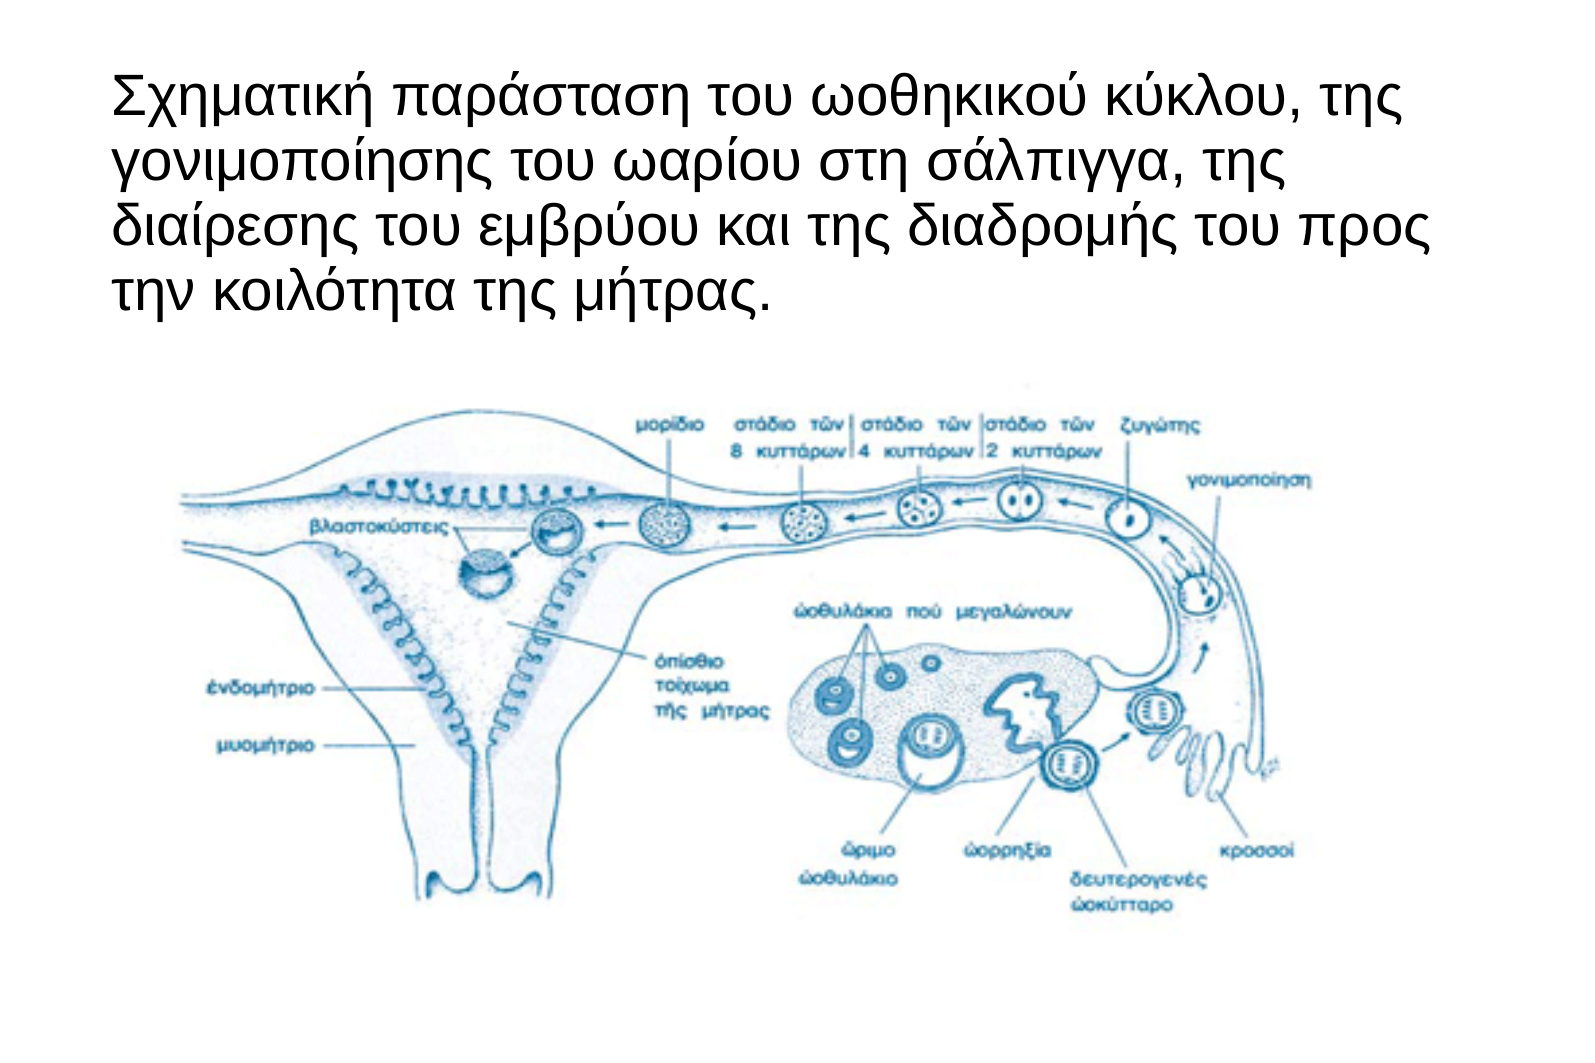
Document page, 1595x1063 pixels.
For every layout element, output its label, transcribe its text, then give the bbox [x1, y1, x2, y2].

picture [147, 383, 1359, 945]
text_box Σχηματική παράσταση του ωοθηκικού κύκλου, της γονιμοποίησης του ωαρίου στη σάλπιγγα, της διαίρεσης του εμβρύου και της διαδρομής του προς την κοιλότητα της μήτρας. [96, 55, 1544, 509]
